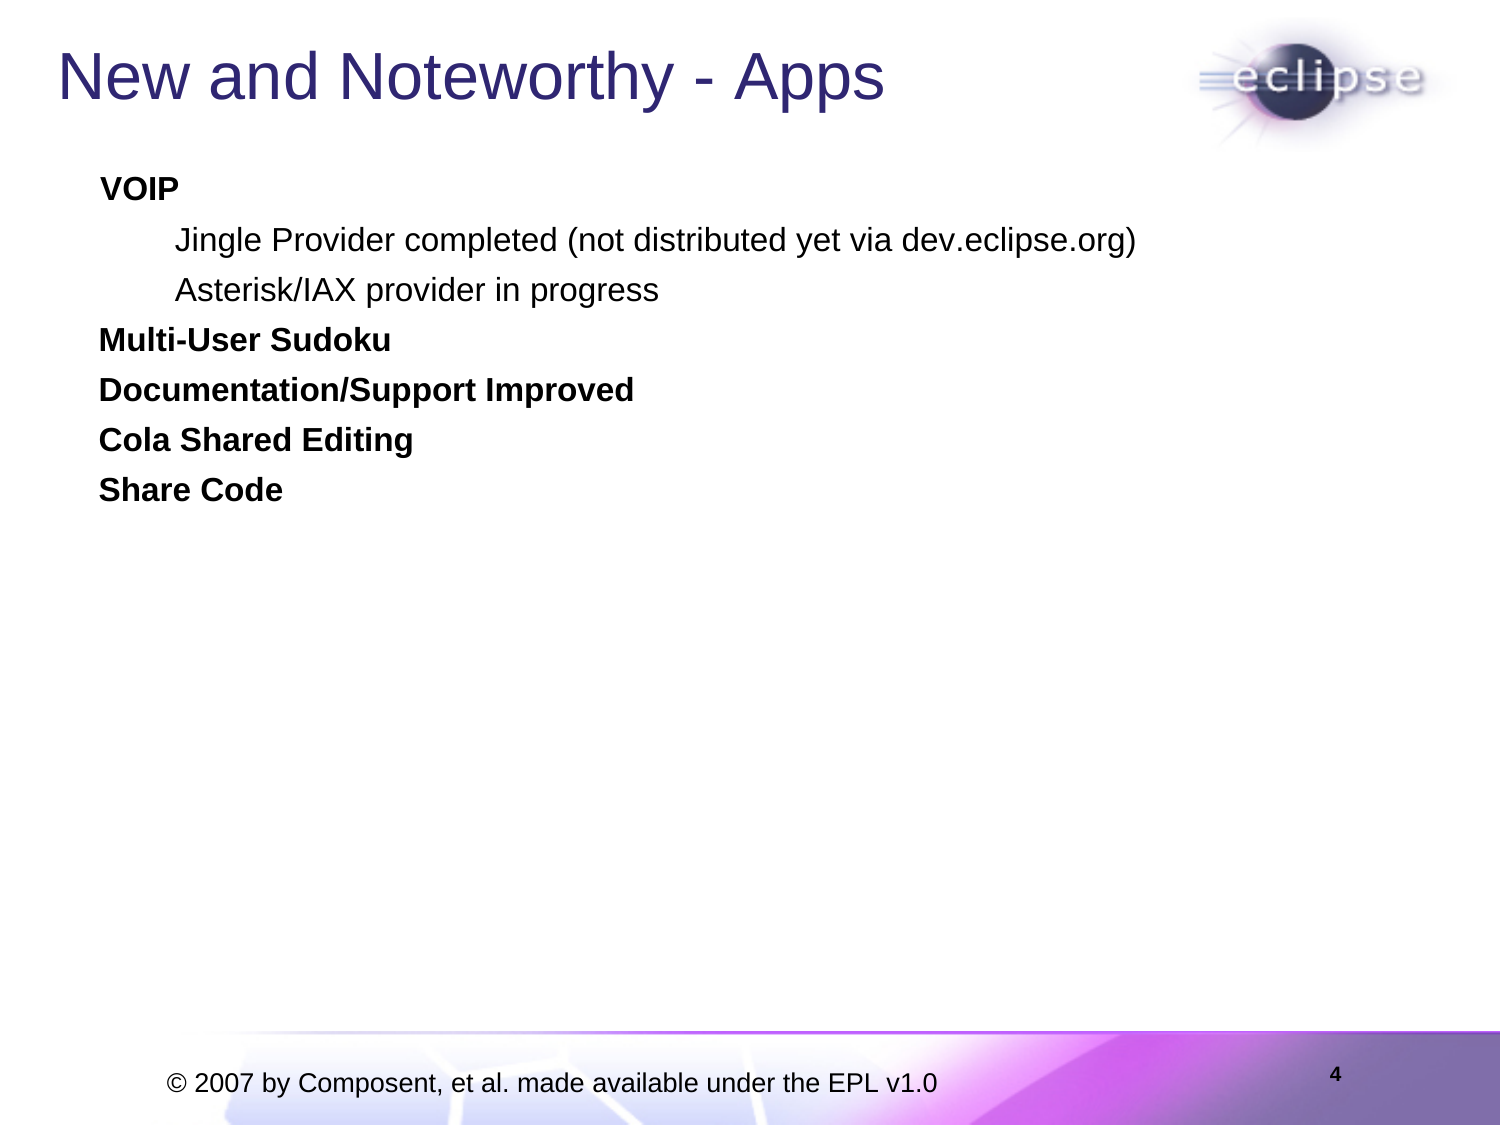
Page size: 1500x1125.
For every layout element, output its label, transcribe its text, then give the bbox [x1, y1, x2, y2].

picture [92, 1031, 1500, 1125]
title New and Noteworthy - Apps [42, 37, 1395, 128]
list VOIP Jingle Provider completed (not distributed yet via dev.eclipse.org) Asterisk/IAX provider in progress Multi-User Sudoku Documentation/Support Improved Cola Shared Editing Share Code [83, 162, 1399, 1043]
picture [1164, 17, 1465, 152]
